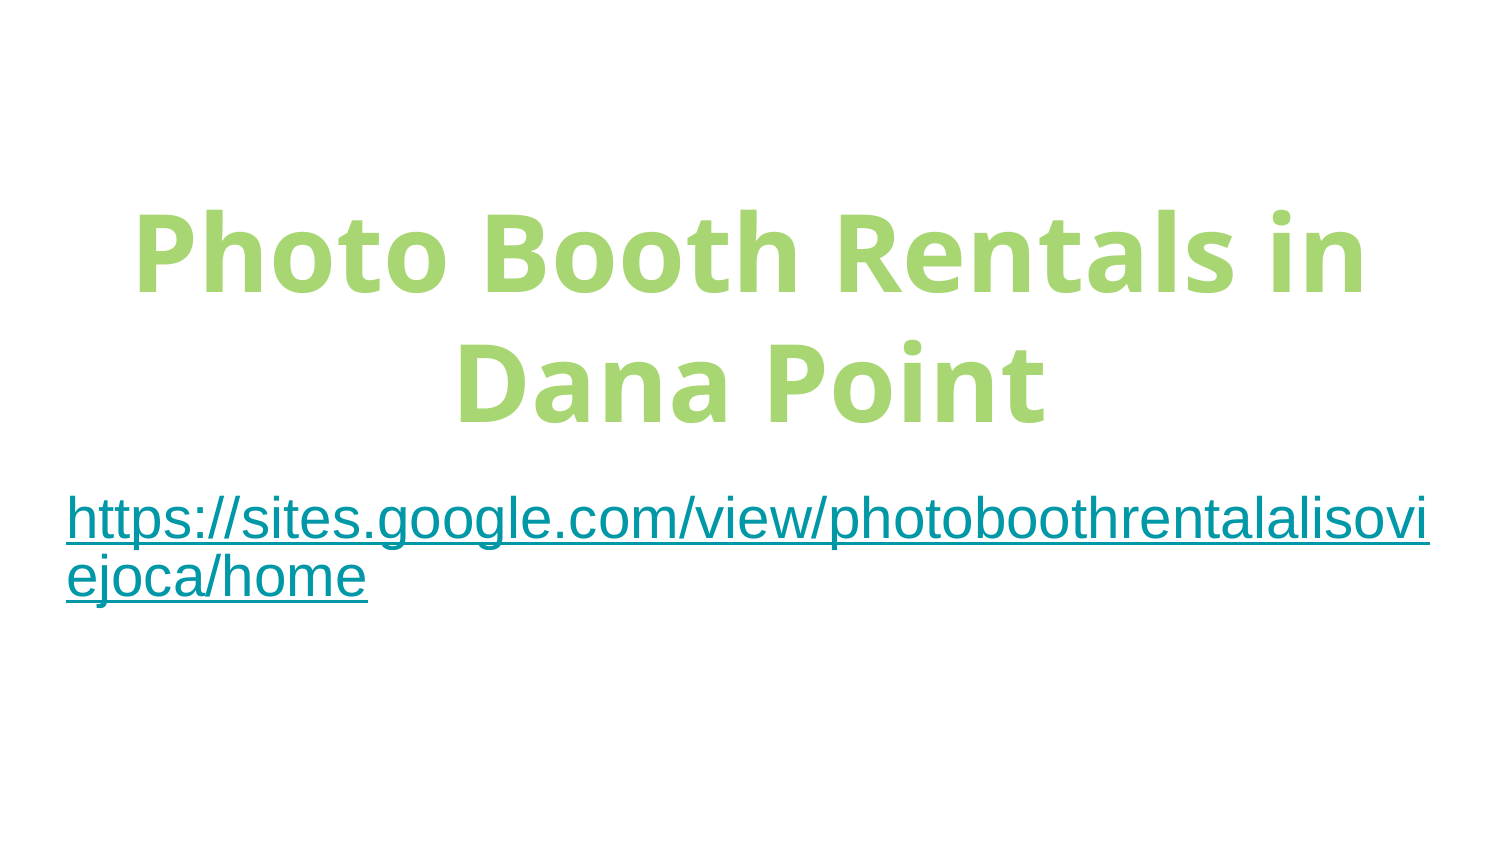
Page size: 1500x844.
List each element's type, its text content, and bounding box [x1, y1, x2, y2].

subtitle https://sites.google.com/view/photoboothrentalalisoviejoca/home [51, 464, 1449, 595]
title Photo Booth Rentals in Dana Point [51, 122, 1449, 459]
